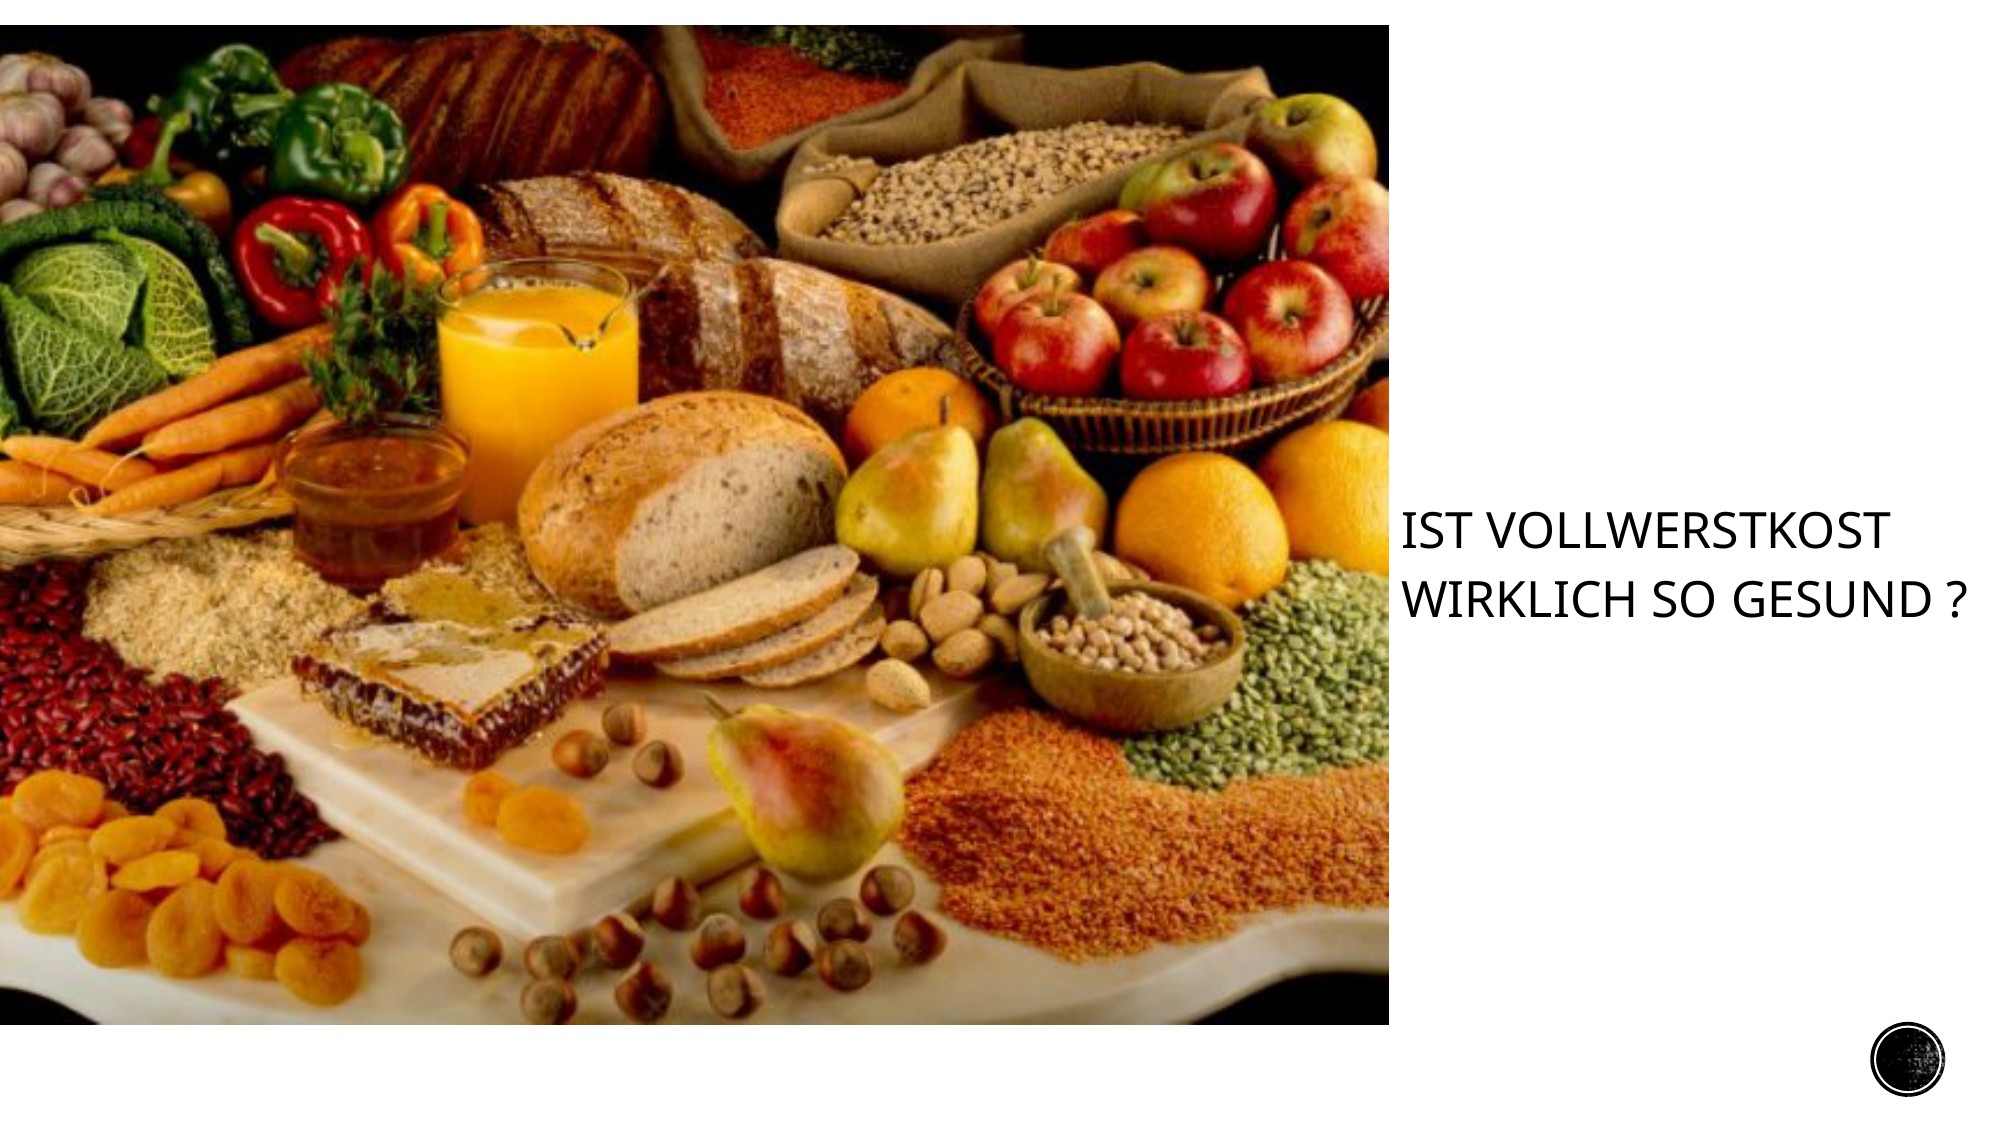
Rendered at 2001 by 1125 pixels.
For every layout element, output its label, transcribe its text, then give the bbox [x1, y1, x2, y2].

text_box IST VOLLWERSTKOST WIRKLICH SO GESUND ? [1389, 487, 2000, 640]
picture [0, 25, 1389, 1025]
